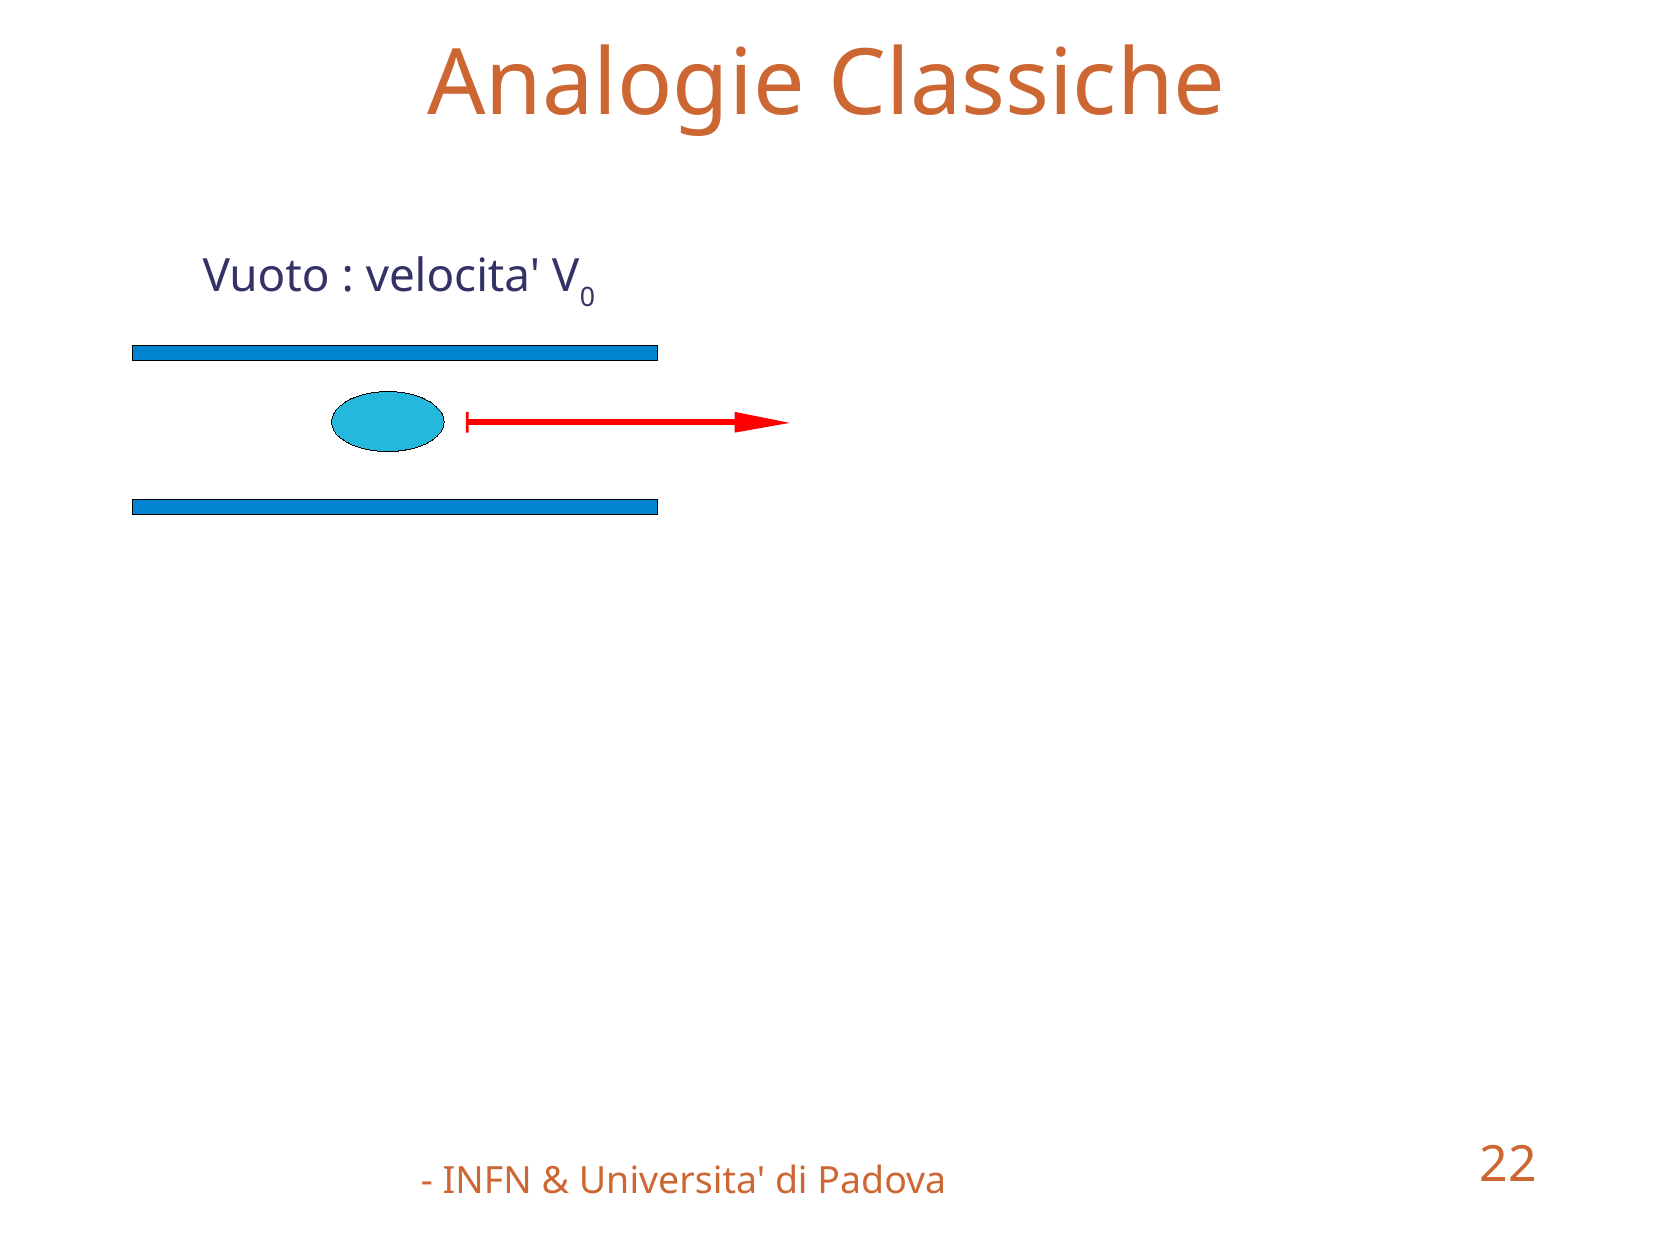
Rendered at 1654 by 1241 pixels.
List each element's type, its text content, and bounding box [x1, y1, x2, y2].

text_box [132, 499, 658, 515]
title Analogie Classiche [41, 8, 1613, 151]
text_box [331, 391, 445, 452]
text_box [132, 345, 658, 361]
text_box Vuoto : velocita' V0 [187, 234, 592, 324]
